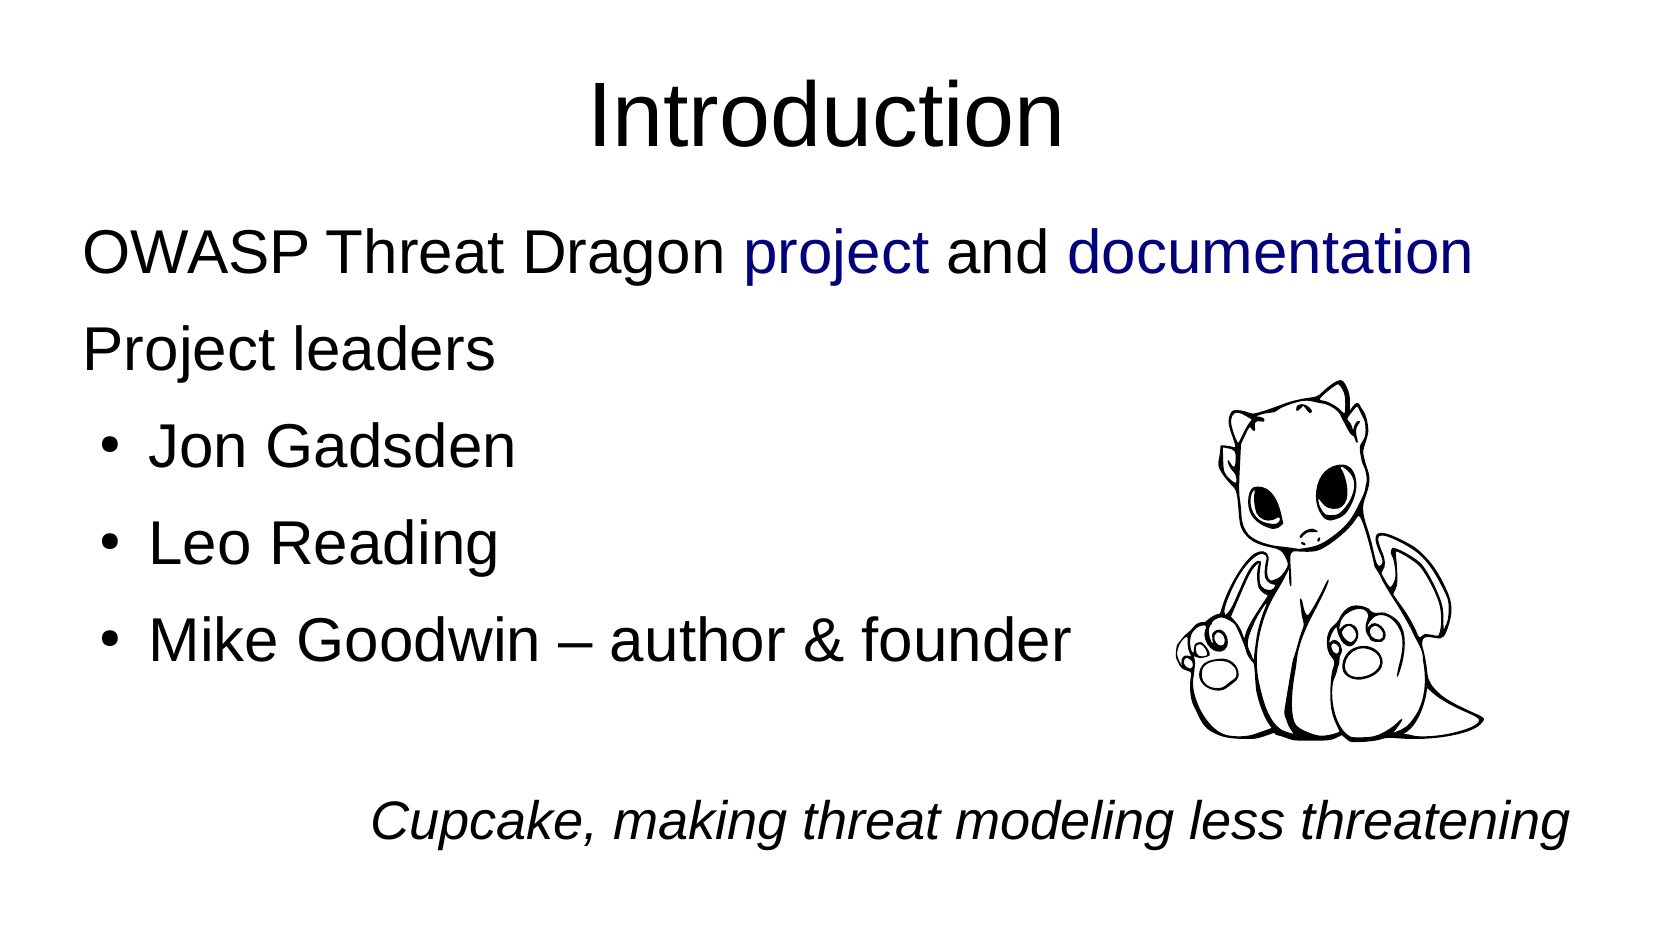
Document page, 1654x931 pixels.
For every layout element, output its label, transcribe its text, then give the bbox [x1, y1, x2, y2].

picture [1162, 375, 1538, 751]
list OWASP Threat Dragon project and documentation Project leaders Jon Gadsden Leo Reading Mike Goodwin – author & founder Cupcake, making threat modeling less threatening [82, 217, 1571, 863]
title Introduction [82, 37, 1571, 193]
